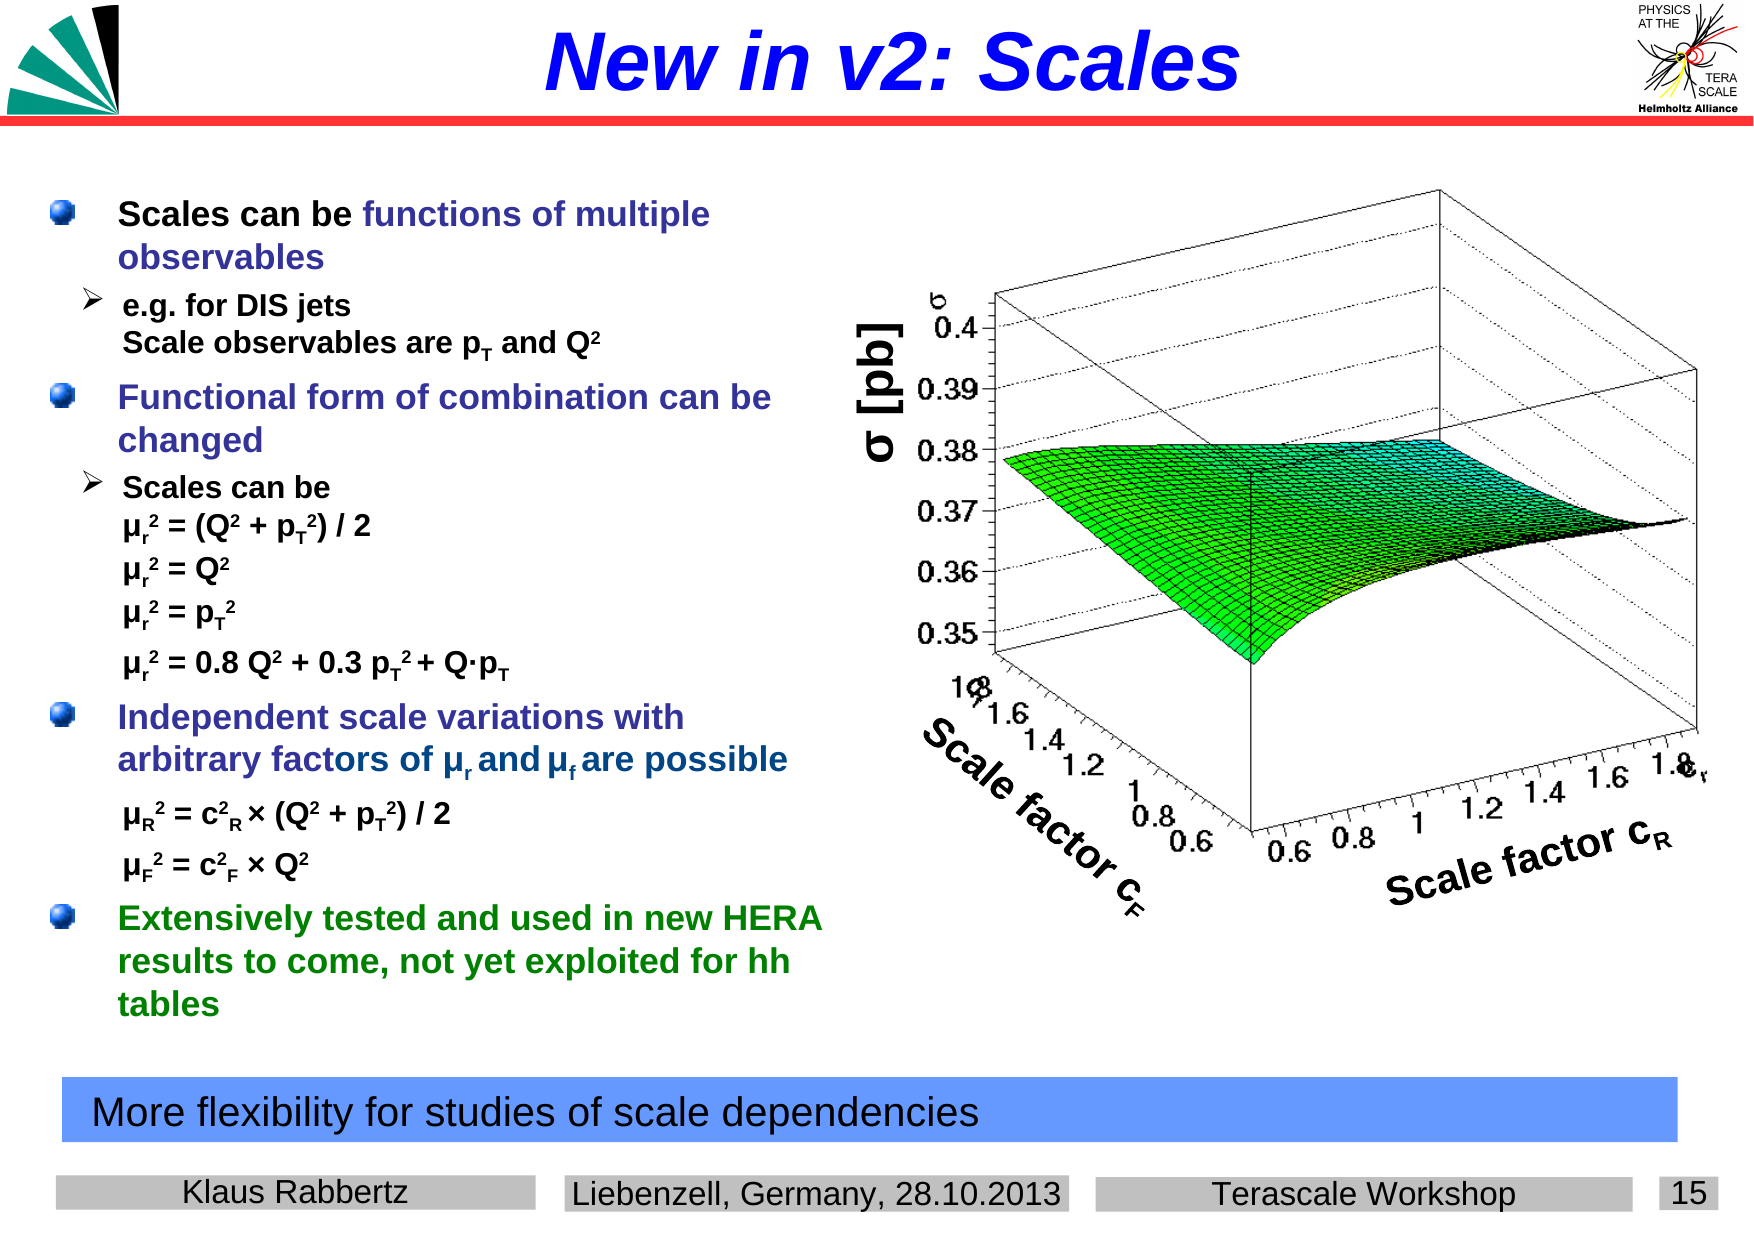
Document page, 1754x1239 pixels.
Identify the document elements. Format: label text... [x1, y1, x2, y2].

text_box More flexibility for studies of scale dependencies [62, 1077, 1678, 1143]
text_box σ [pb] [835, 307, 911, 498]
text_box Scale factor cR [1347, 785, 1692, 937]
picture [7, 5, 119, 116]
picture [904, 754, 1051, 872]
title New in v2: Scales [123, 0, 1606, 115]
text_box Scale factor cF [880, 679, 1187, 941]
picture [1631, 1, 1745, 115]
list Scales can be functions of multiple observables e.g. for DIS jets Scale observables are pT and Q2 Functional form of combination can be changed Scales can be μr2 = (Q2 + pT2) / 2 μr2 = Q2 μr2 = pT2 μr2 = 0.8 Q2 + 0.3 pT2 + Q·pT Independent scale variations with arbitrary factors of μr and μf are possible μR2 = c2R × (Q2 + pT2) / 2 μF2 = c2F × Q2 Extensively tested and used in new HERA results to come, not yet exploited for hh tables [24, 183, 853, 1035]
picture [904, 168, 1720, 872]
